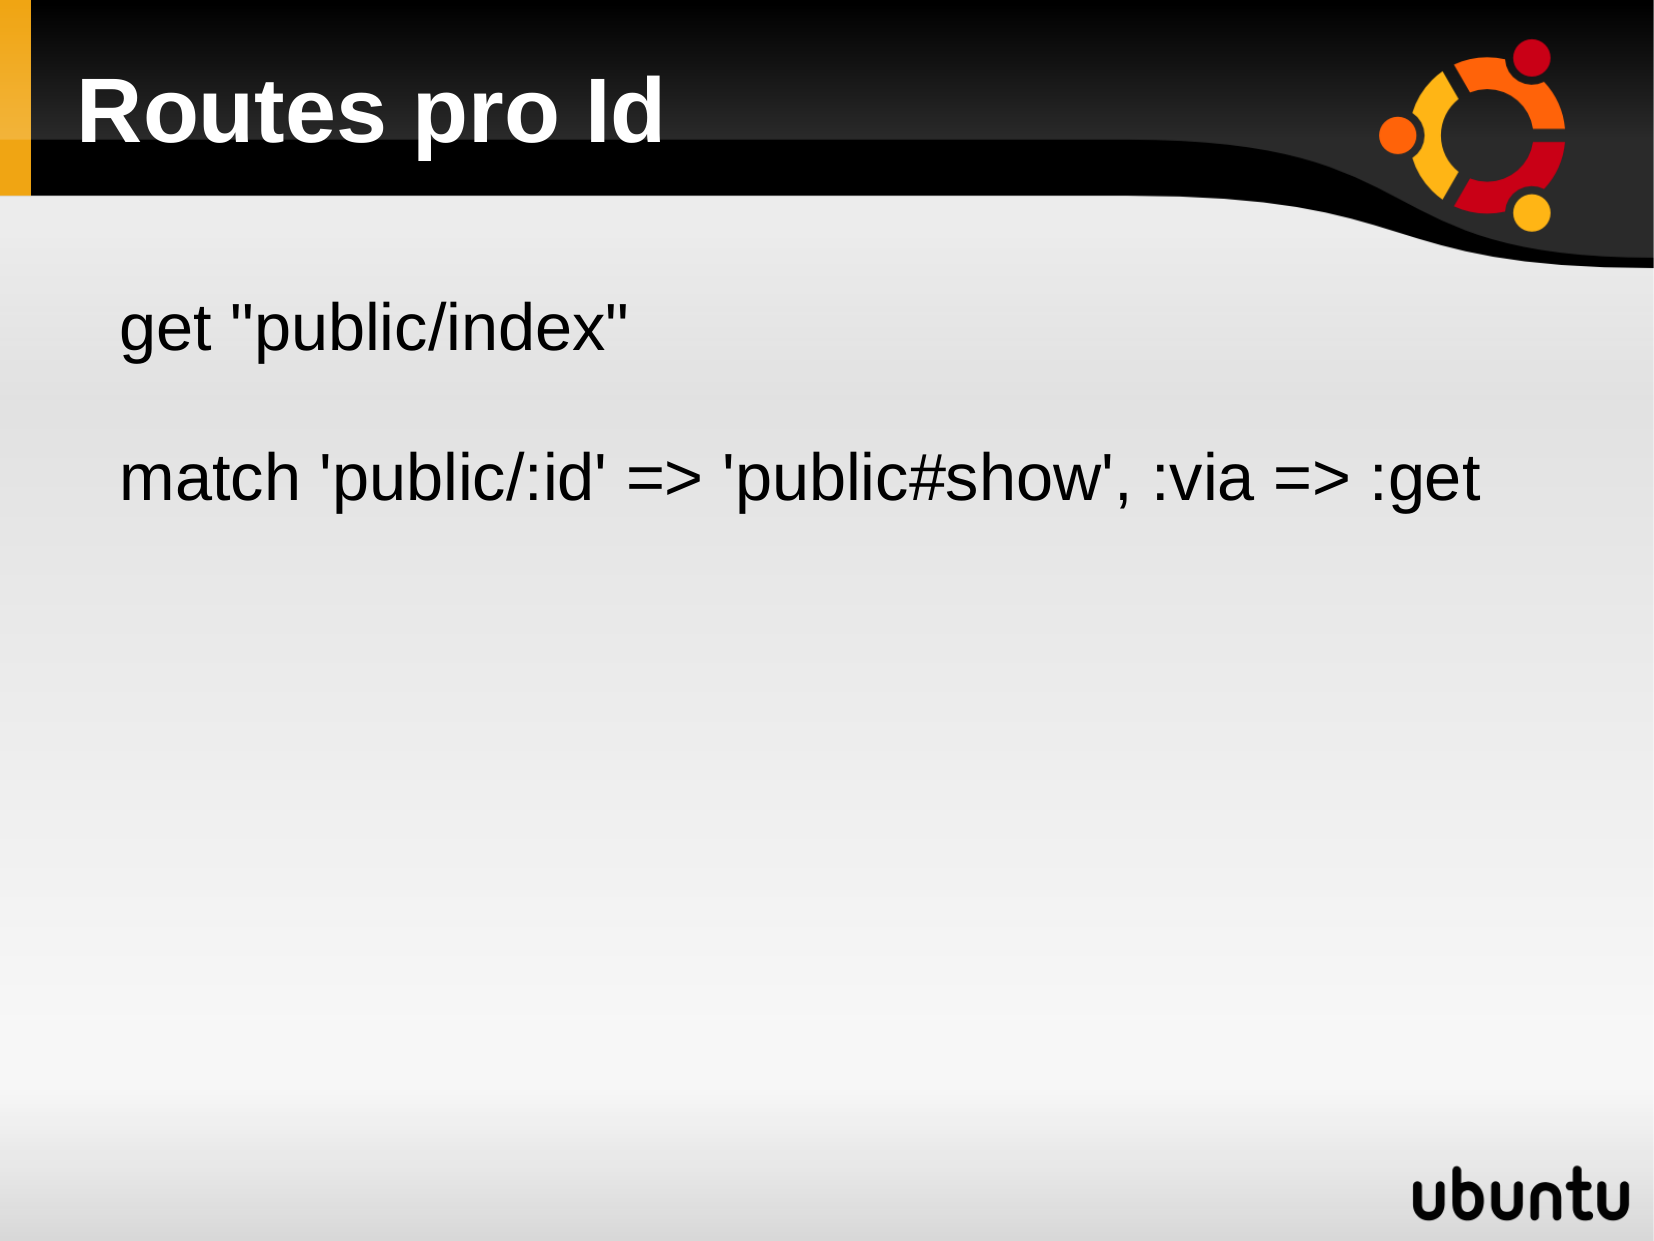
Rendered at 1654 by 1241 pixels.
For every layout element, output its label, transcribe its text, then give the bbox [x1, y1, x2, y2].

picture [0, 0, 1654, 1241]
title Routes pro Id [76, 14, 1565, 207]
list get "public/index" match 'public/:id' => 'public#show', :via => :get [82, 290, 1571, 1094]
